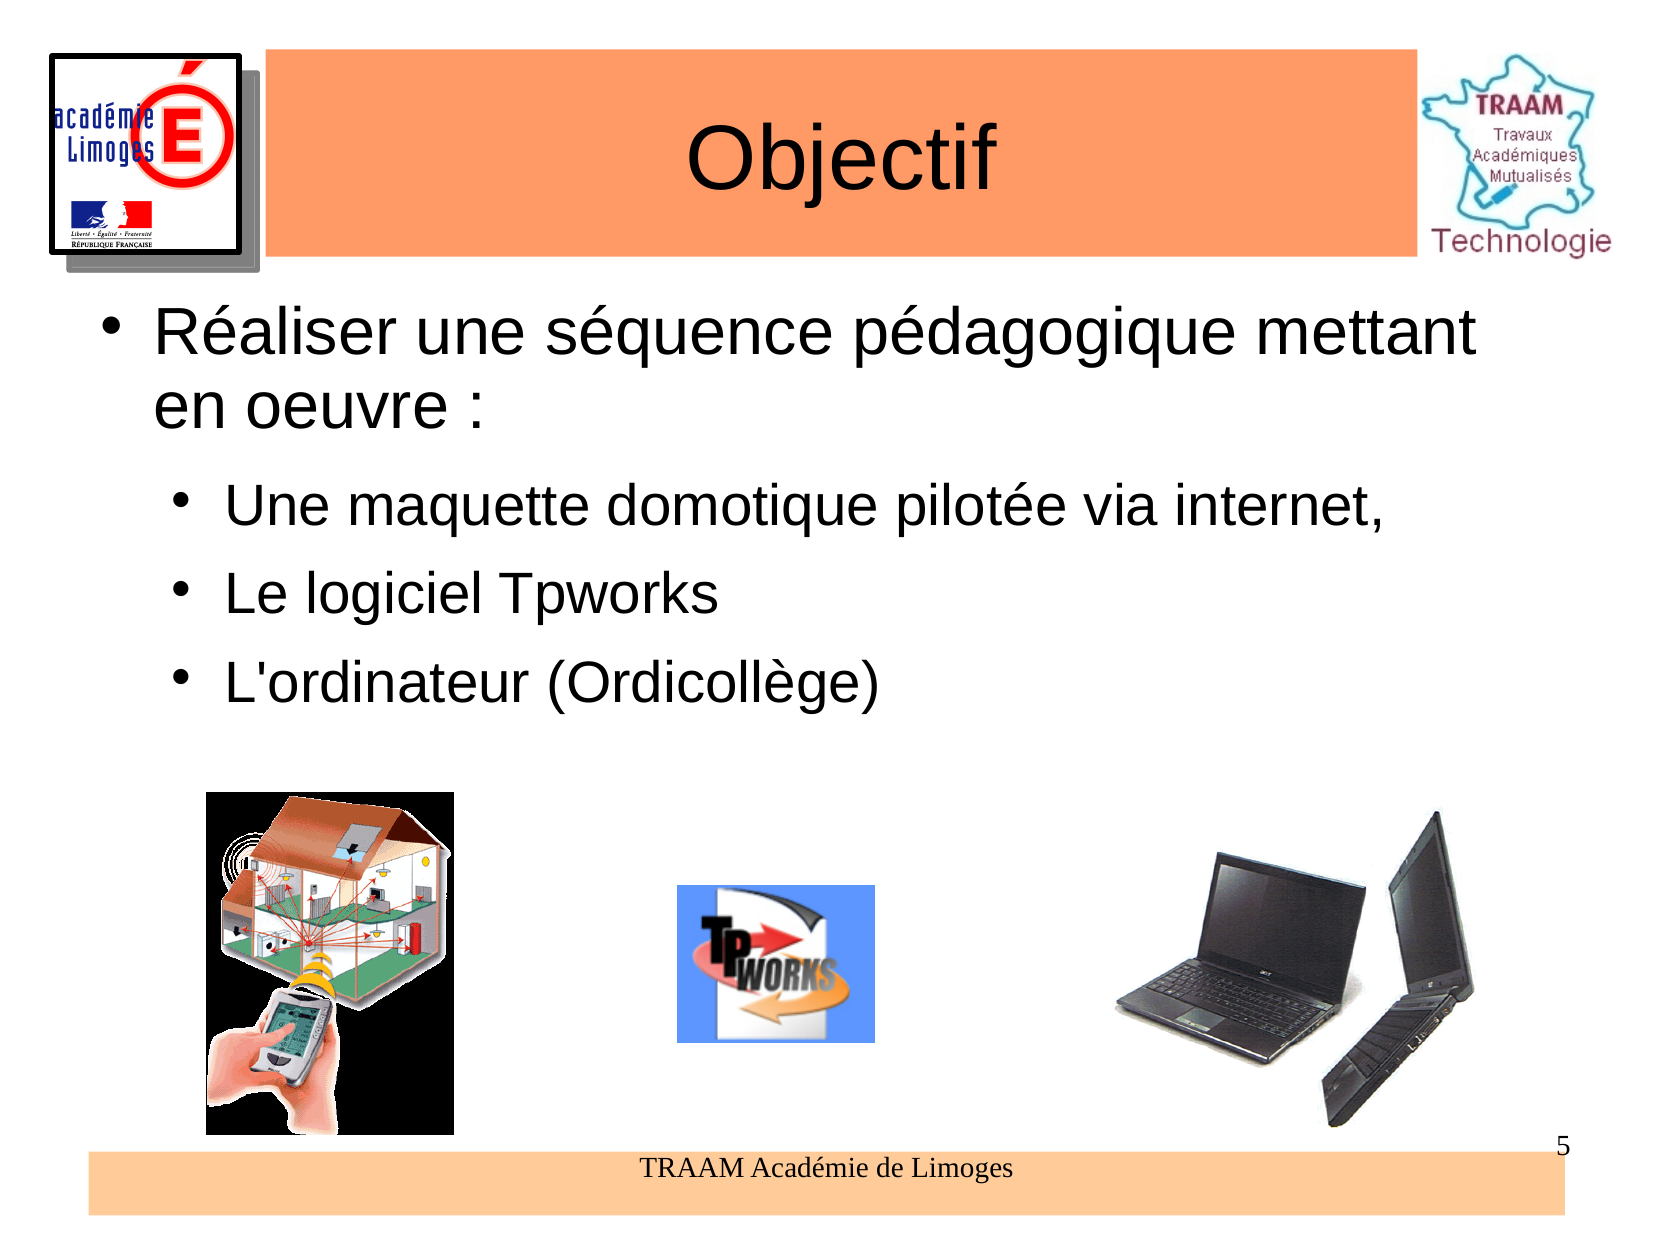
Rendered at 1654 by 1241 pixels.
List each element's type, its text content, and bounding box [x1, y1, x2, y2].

picture [206, 792, 454, 1135]
list Réaliser une séquence pédagogique mettant en oeuvre : Une maquette domotique pilotée via internet, Le logiciel Tpworks L'ordinateur (Ordicollège) [82, 290, 1571, 1109]
picture [1098, 797, 1477, 1131]
title Objectif [265, 49, 1418, 257]
picture [55, 59, 236, 249]
picture [677, 885, 875, 1043]
picture [1411, 43, 1625, 266]
